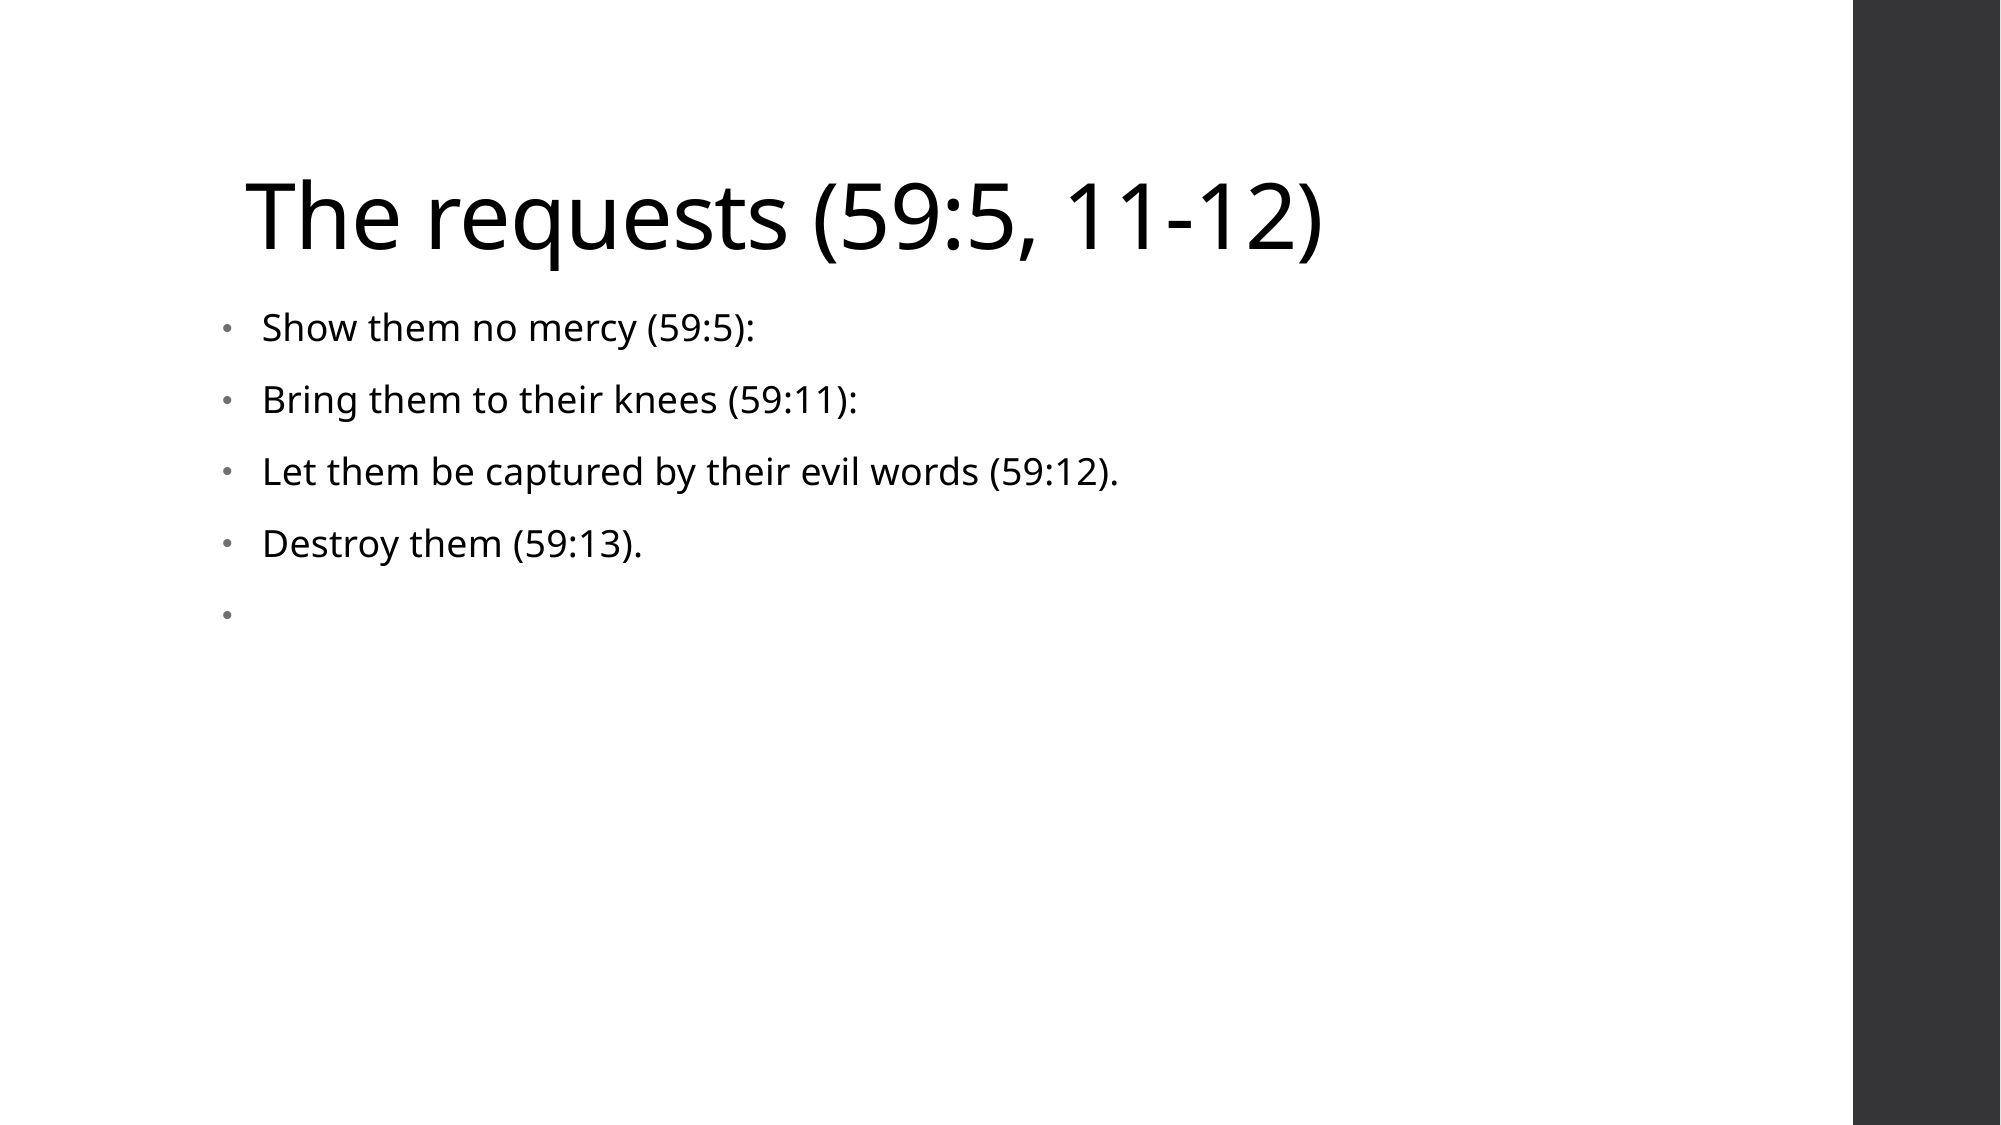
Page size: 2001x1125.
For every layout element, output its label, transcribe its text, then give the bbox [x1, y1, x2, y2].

list Show them no mercy (59:5): Bring them to their knees (59:11): Let them be captured by their evil words (59:12). Destroy them (59:13). [206, 299, 1617, 1014]
title The requests (59:5, 11-12) [206, 60, 1797, 278]
